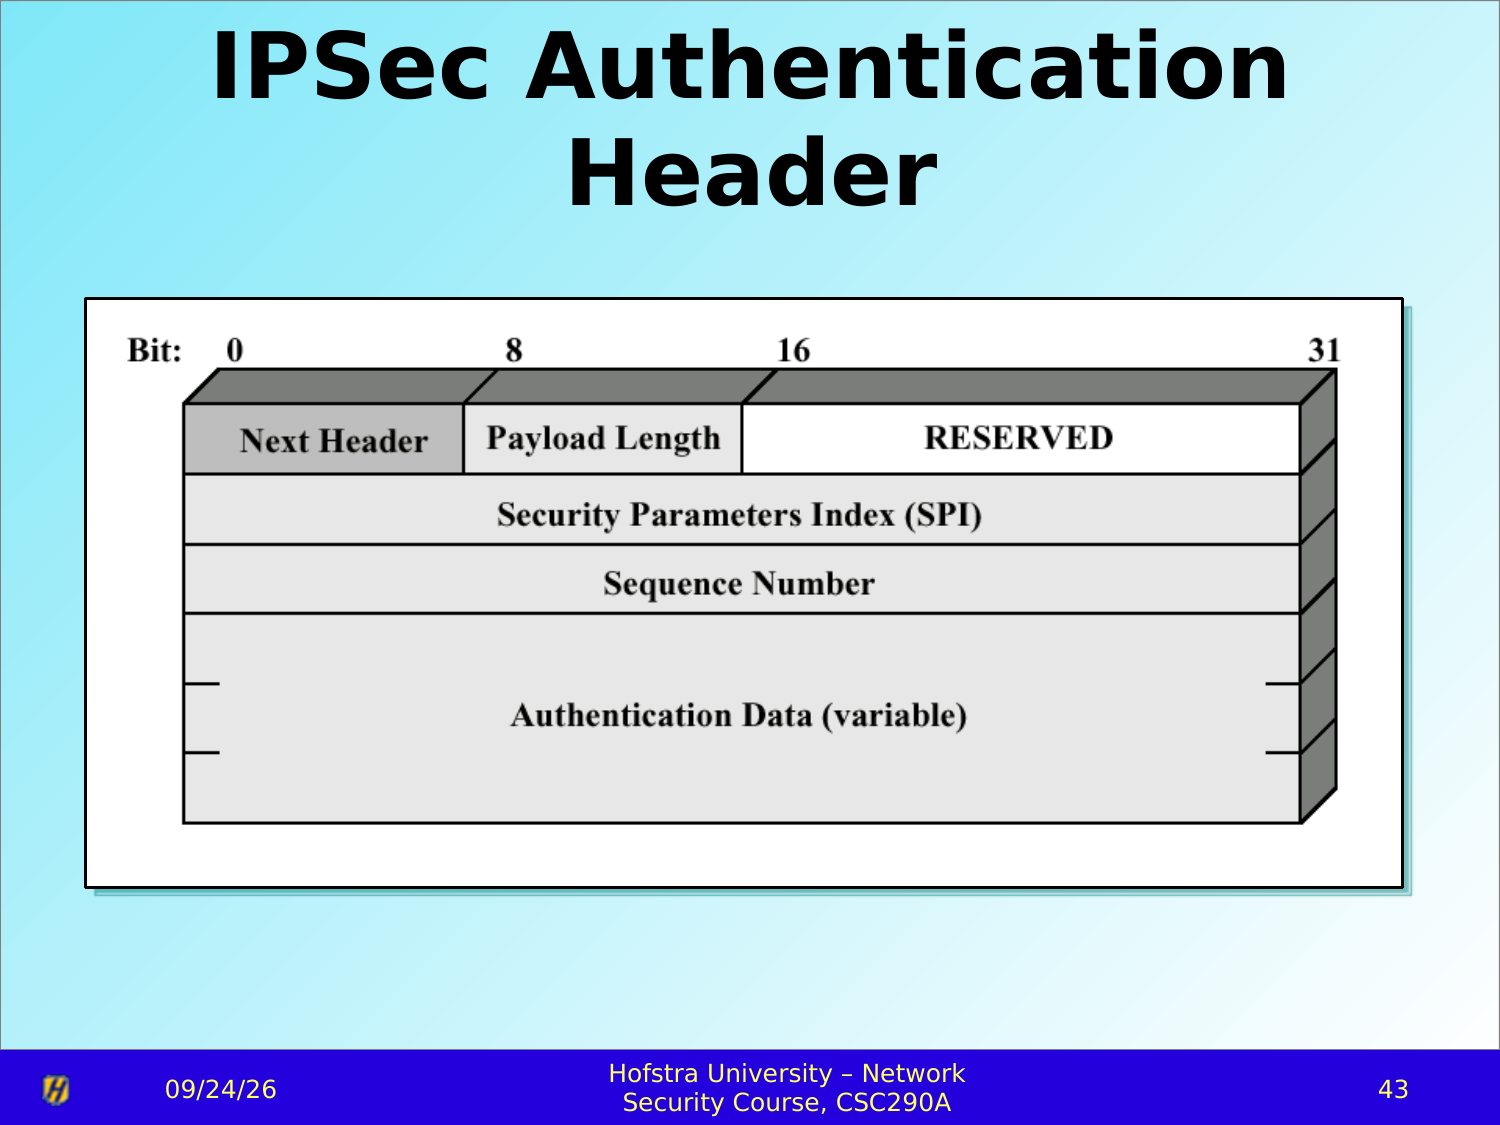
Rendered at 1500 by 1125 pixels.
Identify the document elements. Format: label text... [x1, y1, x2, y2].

picture [87, 299, 1402, 886]
picture [37, 1072, 76, 1110]
title IPSec Authentication Header [112, 5, 1391, 236]
